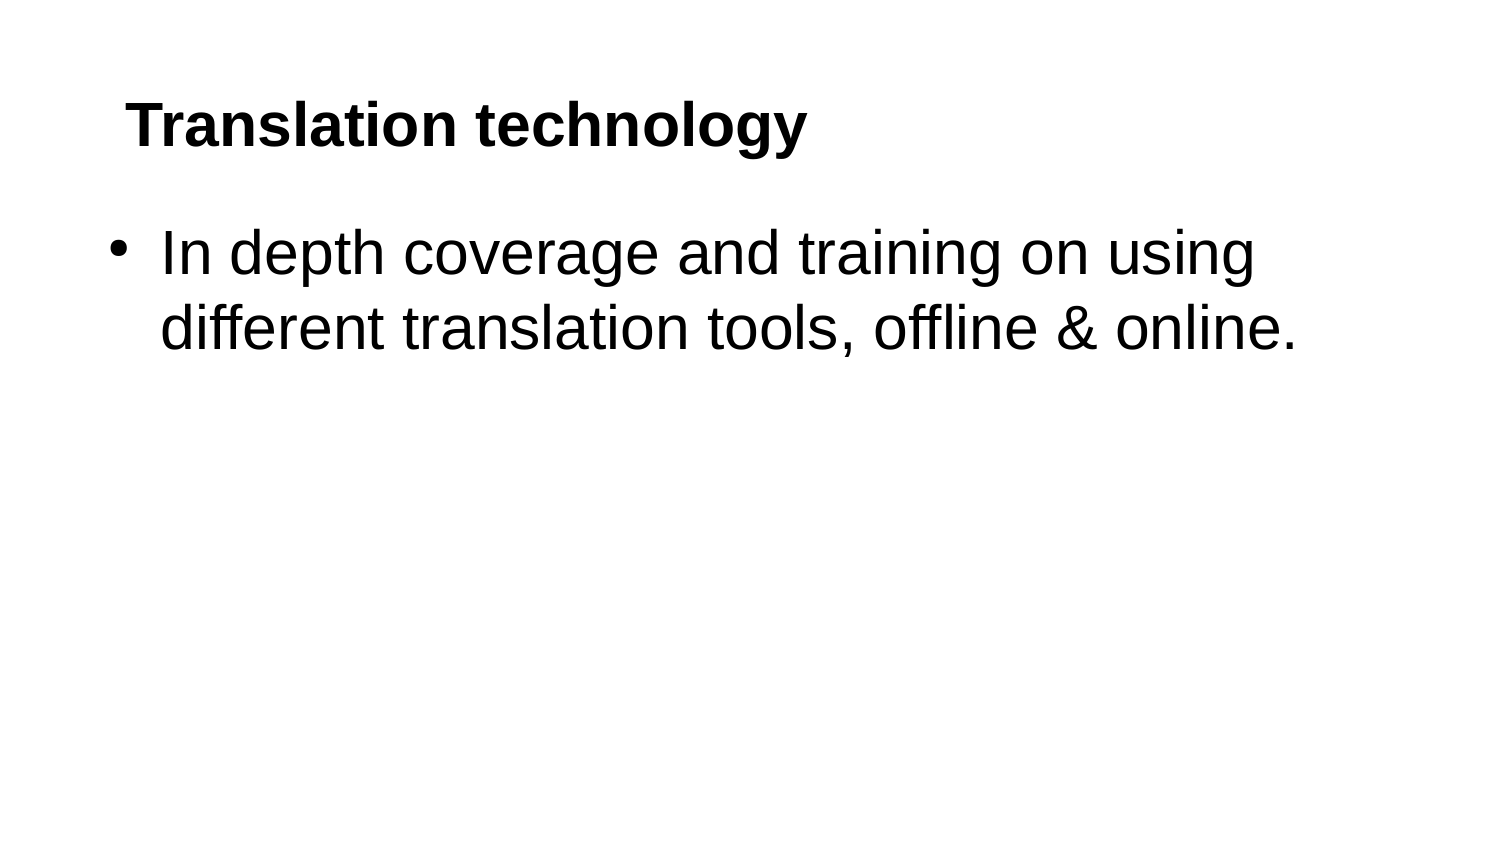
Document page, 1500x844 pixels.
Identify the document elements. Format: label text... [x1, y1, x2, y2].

title Translation technology [75, 33, 1425, 175]
list In depth coverage and training on using different translation tools, offline & online. [75, 196, 1425, 808]
